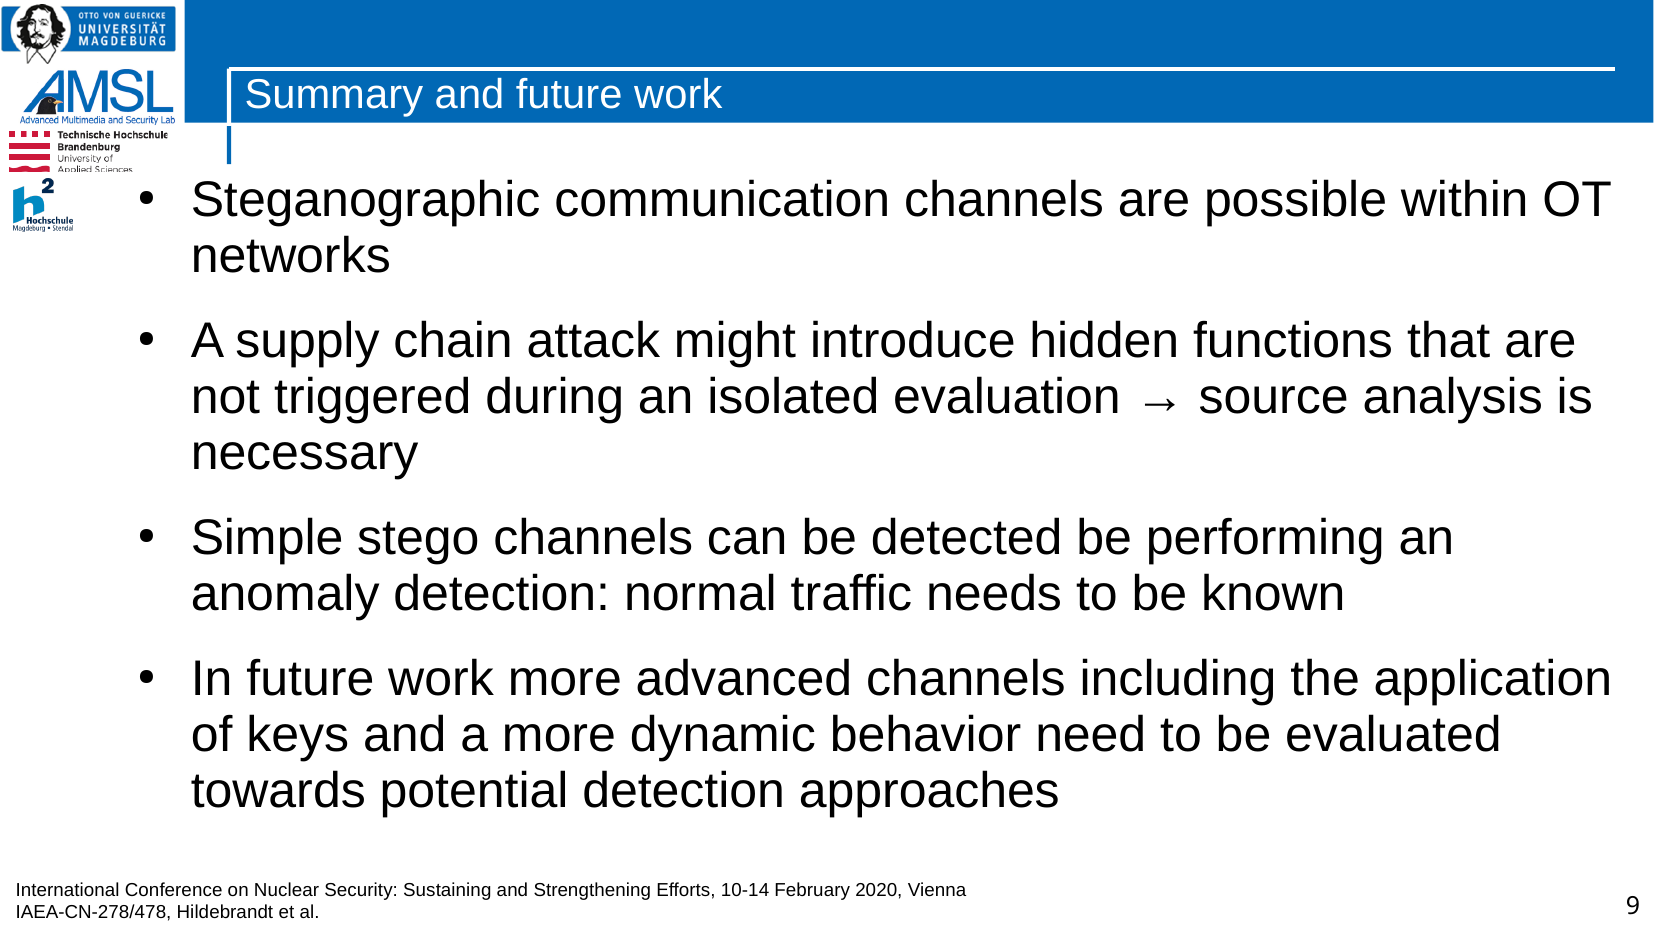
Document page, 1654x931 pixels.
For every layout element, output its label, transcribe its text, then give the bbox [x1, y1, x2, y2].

picture [13, 178, 73, 232]
picture [0, 0, 176, 64]
picture [18, 68, 176, 127]
title Summary and future work [244, 67, 1621, 122]
list Steganographic communication channels are possible within OT networks A supply chain attack might introduce hidden functions that are not triggered during an isolated evaluation → source analysis is necessary Simple stego channels can be detected be performing an anomaly detection: normal traffic needs to be known In future work more advanced channels including the application of keys and a more dynamic behavior need to be evaluated towards potential detection approaches [120, 171, 1636, 871]
